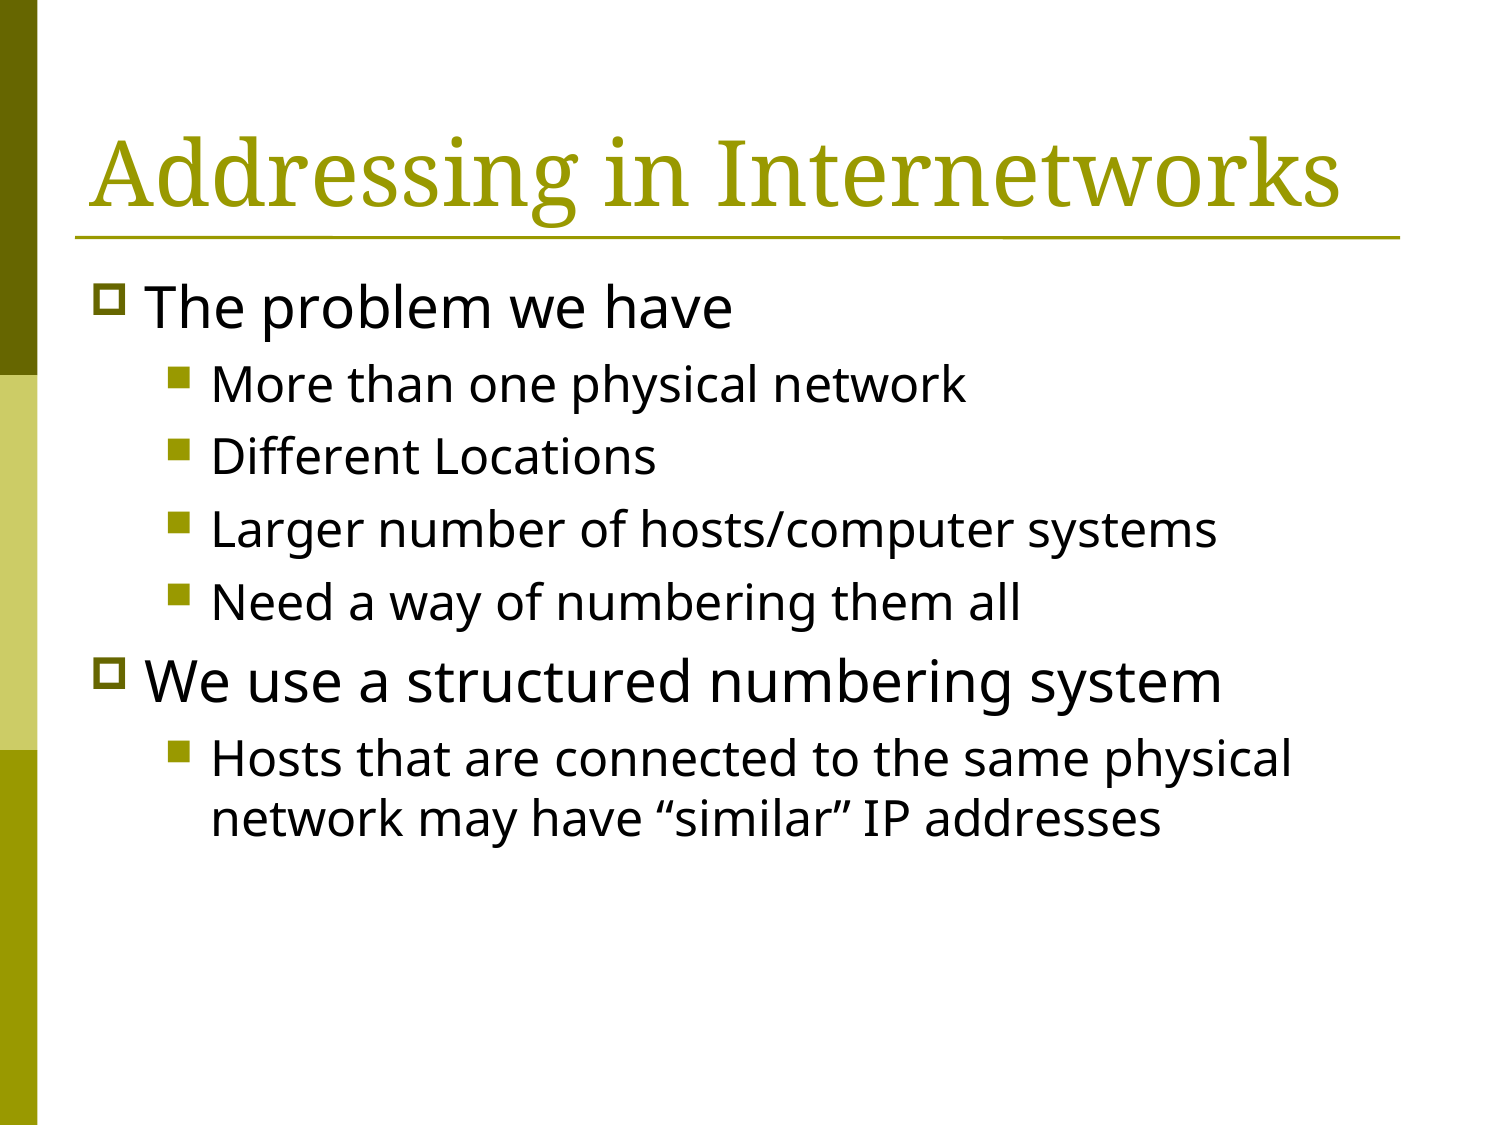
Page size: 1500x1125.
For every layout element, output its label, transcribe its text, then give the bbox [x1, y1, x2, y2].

list The problem we have More than one physical network Different Locations Larger number of hosts/computer systems Need a way of numbering them all We use a structured numbering system Hosts that are connected to the same physical network may have “similar” IP addresses [75, 262, 1426, 1101]
title Addressing in Internetworks [75, 45, 1426, 233]
